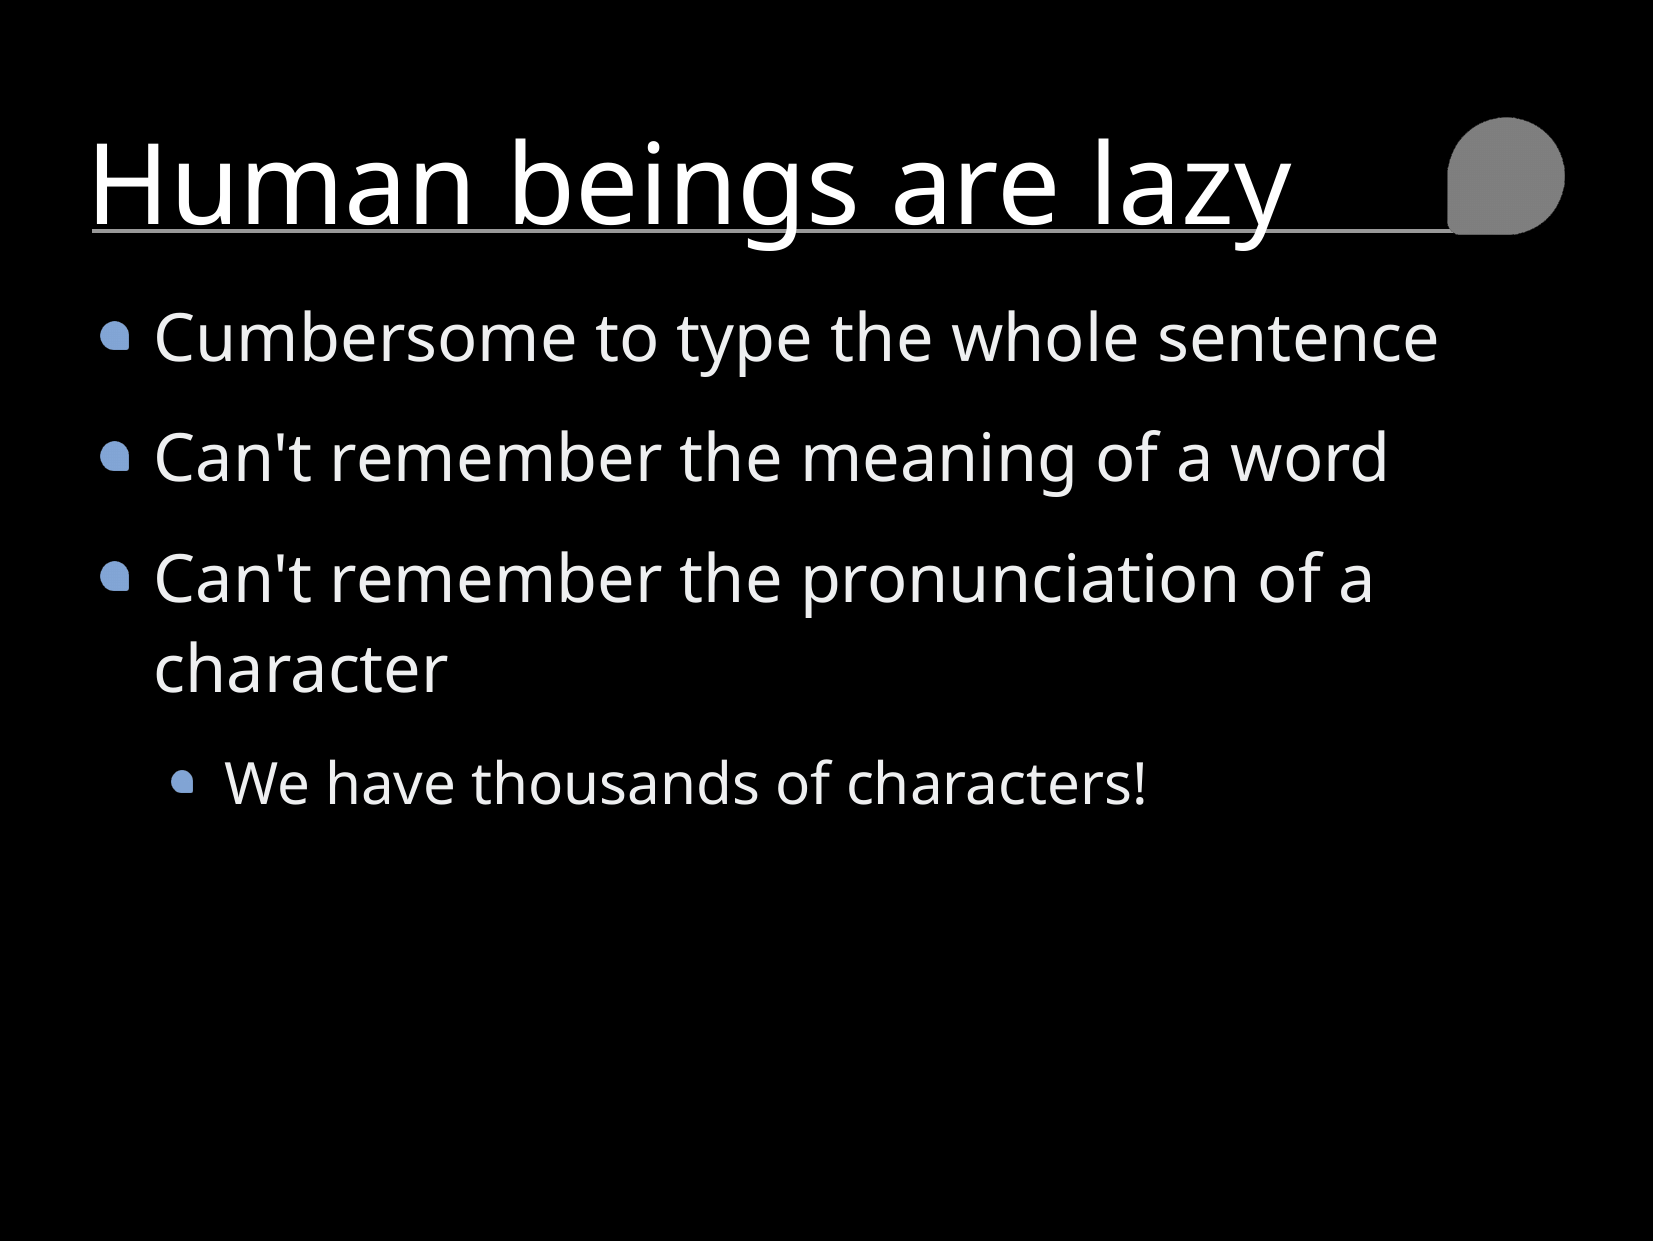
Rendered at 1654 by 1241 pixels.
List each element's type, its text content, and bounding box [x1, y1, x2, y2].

list Cumbersome to type the whole sentence Can't remember the meaning of a word Can't remember the pronunciation of a character We have thousands of characters! [82, 290, 1636, 1010]
title Human beings are lazy [86, 112, 1575, 249]
